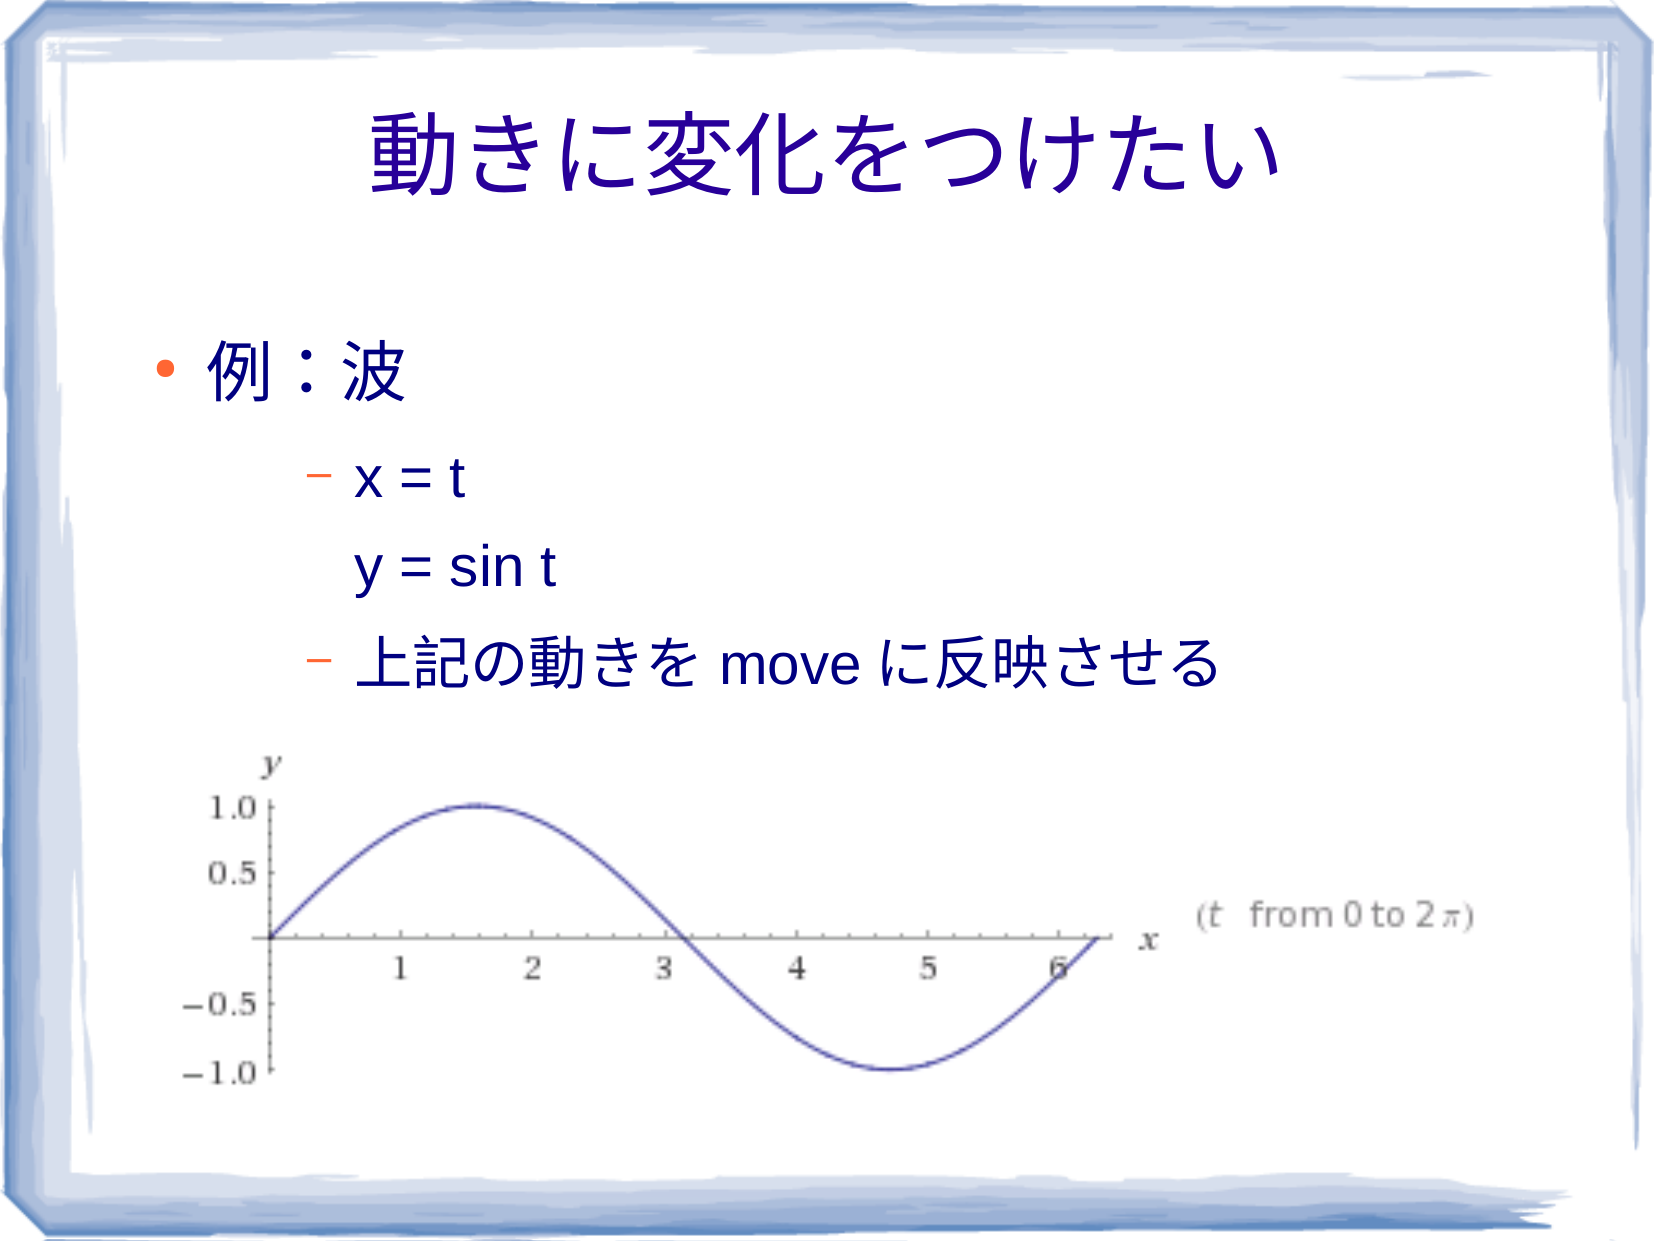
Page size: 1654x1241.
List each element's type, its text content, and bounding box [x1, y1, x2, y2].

picture [0, 0, 1654, 1241]
list 例：波 x = t y = sin t 上記の動きをmoveに反映させる [118, 324, 1571, 1144]
title 動きに変化をつけたい [82, 49, 1571, 257]
